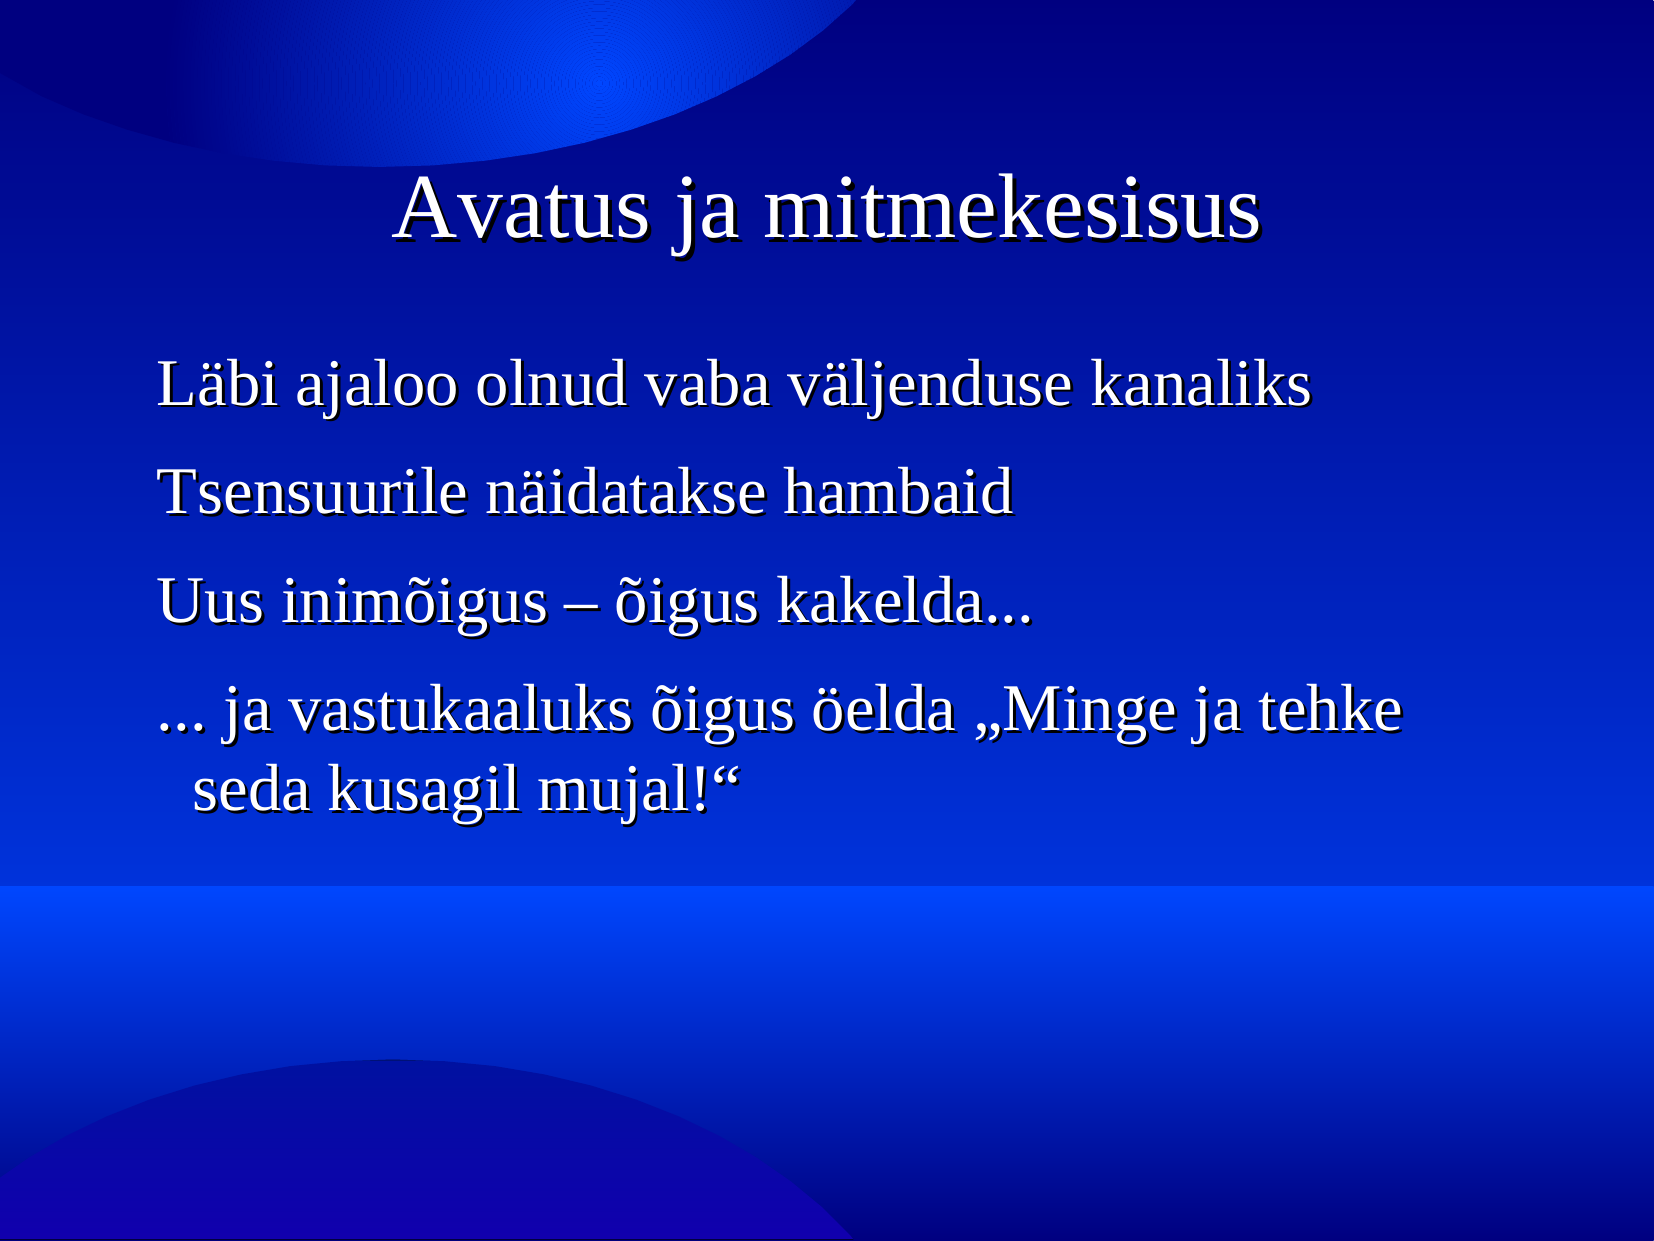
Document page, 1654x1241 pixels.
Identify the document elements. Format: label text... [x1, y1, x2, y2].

list Läbi ajaloo olnud vaba väljenduse kanaliks Tsensuurile näidatakse hambaid Uus inimõigus – õigus kakelda... ... ja vastukaaluks õigus öelda „Minge ja tehke seda kusagil mujal!“ [121, 344, 1534, 1127]
title Avatus ja mitmekesisus [121, 102, 1534, 311]
